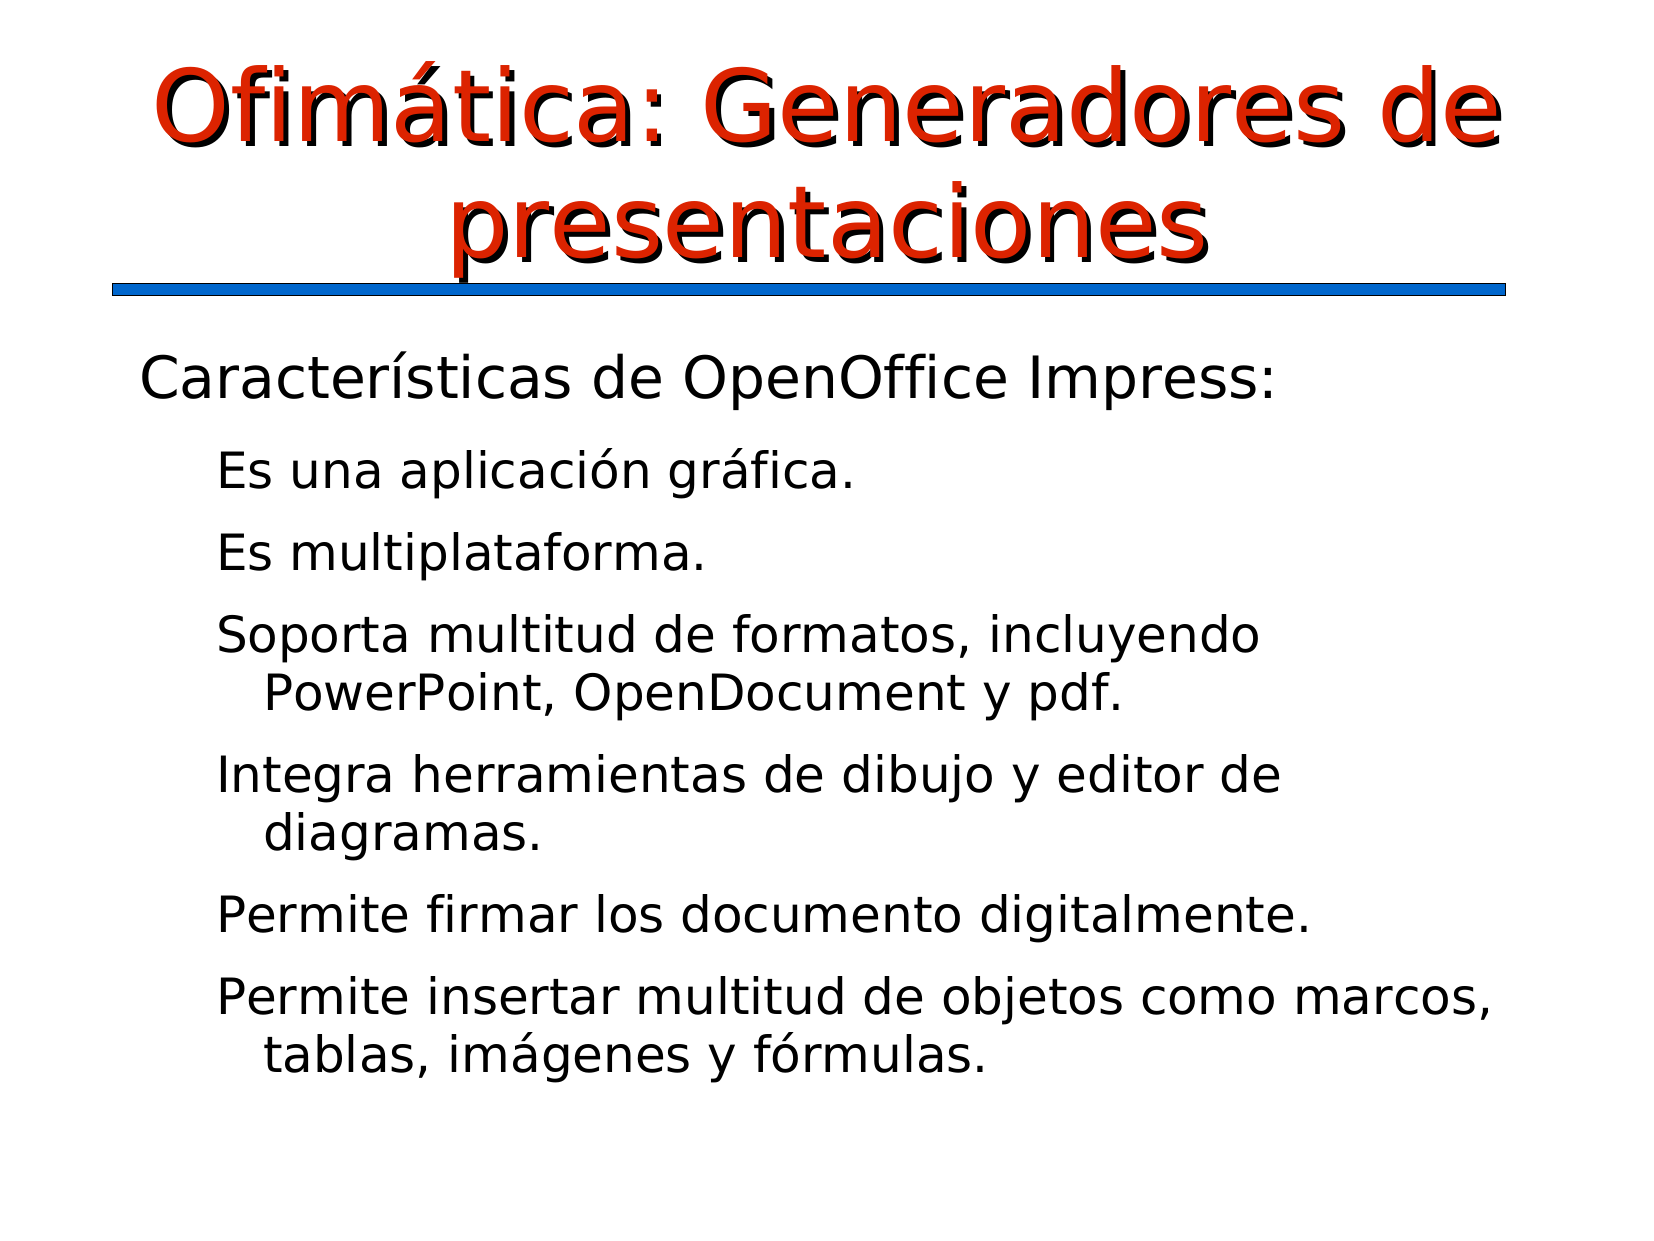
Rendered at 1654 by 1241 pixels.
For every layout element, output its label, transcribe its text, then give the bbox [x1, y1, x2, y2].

title Ofimática: Generadores de presentaciones [121, 48, 1534, 282]
list Características de OpenOffice Impress: Es una aplicación gráfica. Es multiplataforma. Soporta multitud de formatos, incluyendo PowerPoint, OpenDocument y pdf. Integra herramientas de dibujo y editor de diagramas. Permite firmar los documento digitalmente. Permite insertar multitud de objetos como marcos, tablas, imágenes y fórmulas. [121, 344, 1534, 1085]
